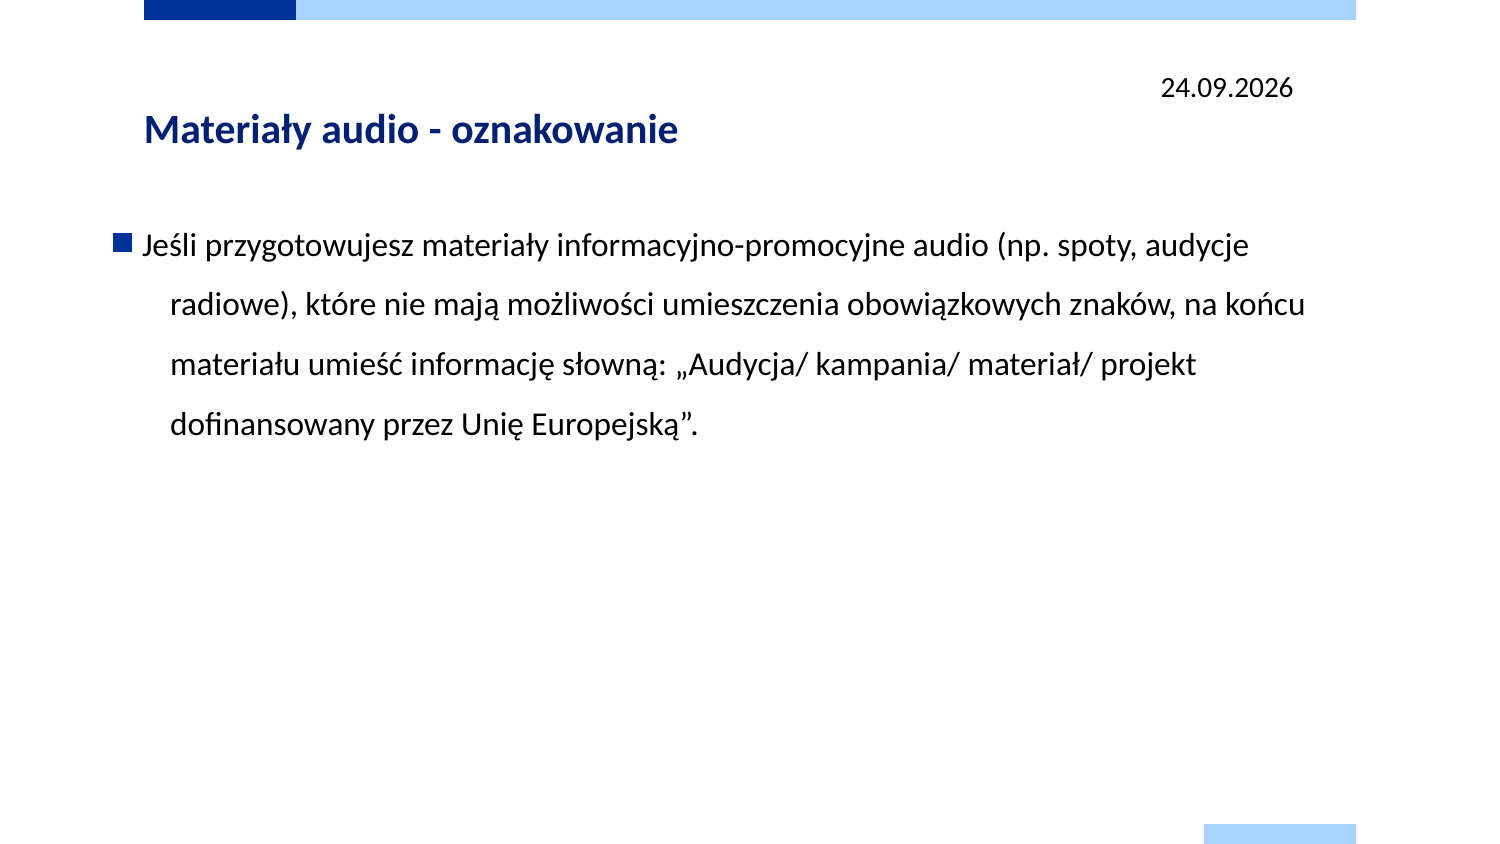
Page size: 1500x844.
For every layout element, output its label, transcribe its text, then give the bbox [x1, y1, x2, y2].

text_box 21.10.2024 [1145, 60, 1347, 102]
list Jeśli przygotowujesz materiały informacyjno-promocyjne audio (np. spoty, audycje radiowe), które nie mają możliwości umieszczenia obowiązkowych znaków, na końcu materiału umieść informację słowną: „Audycja/ kampania/ materiał/ projekt dofinansowany przez Unię Europejską”. [113, 202, 1327, 466]
title Materiały audio - oznakowanie [143, 100, 1357, 221]
